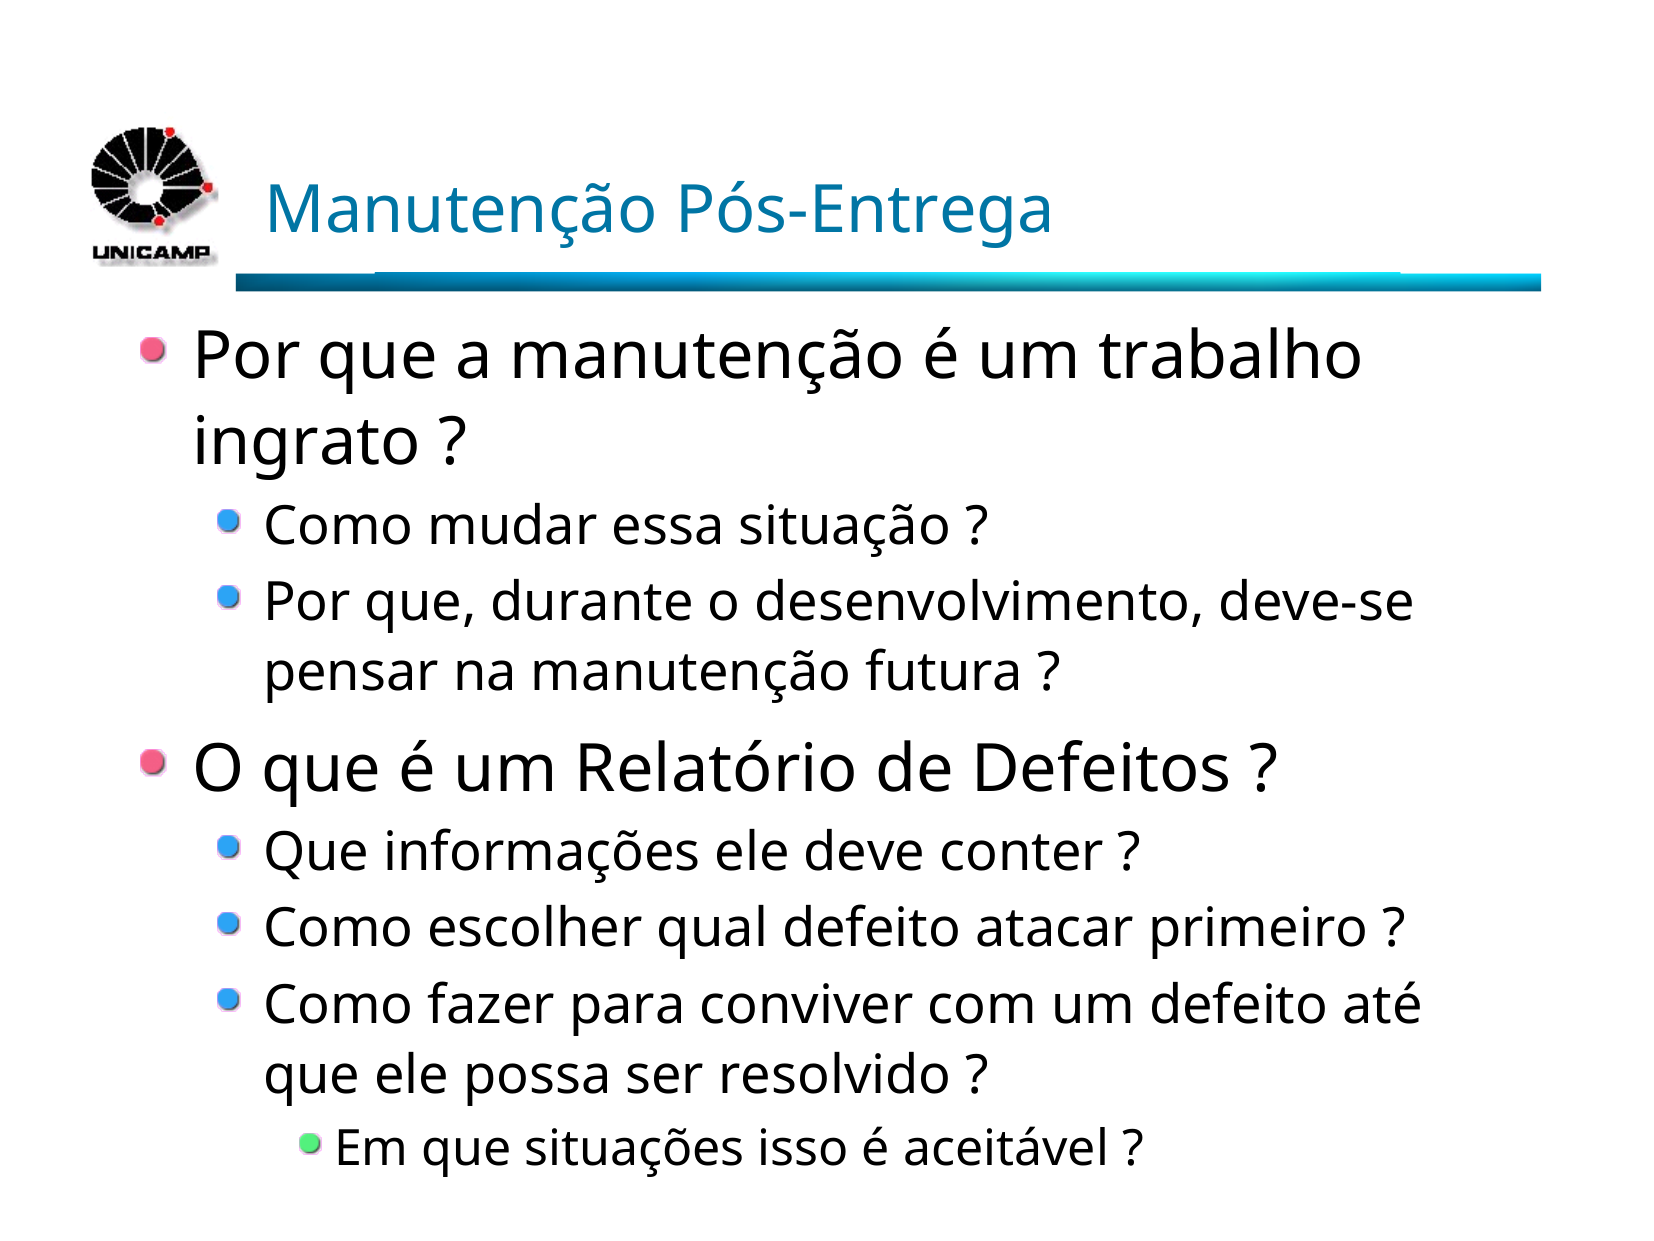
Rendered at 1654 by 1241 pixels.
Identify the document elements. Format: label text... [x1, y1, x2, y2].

list Por que a manutenção é um trabalho ingrato ? Como mudar essa situação ? Por que, durante o desenvolvimento, deve-se pensar na manutenção futura ? O que é um Relatório de Defeitos ? Que informações ele deve conter ? Como escolher qual defeito atacar primeiro ? Como fazer para conviver com um defeito até que ele possa ser resolvido ? Em que situações isso é aceitável ? [121, 309, 1534, 1167]
title Manutenção Pós-Entrega [264, 57, 1534, 250]
picture [125, 272, 1654, 295]
